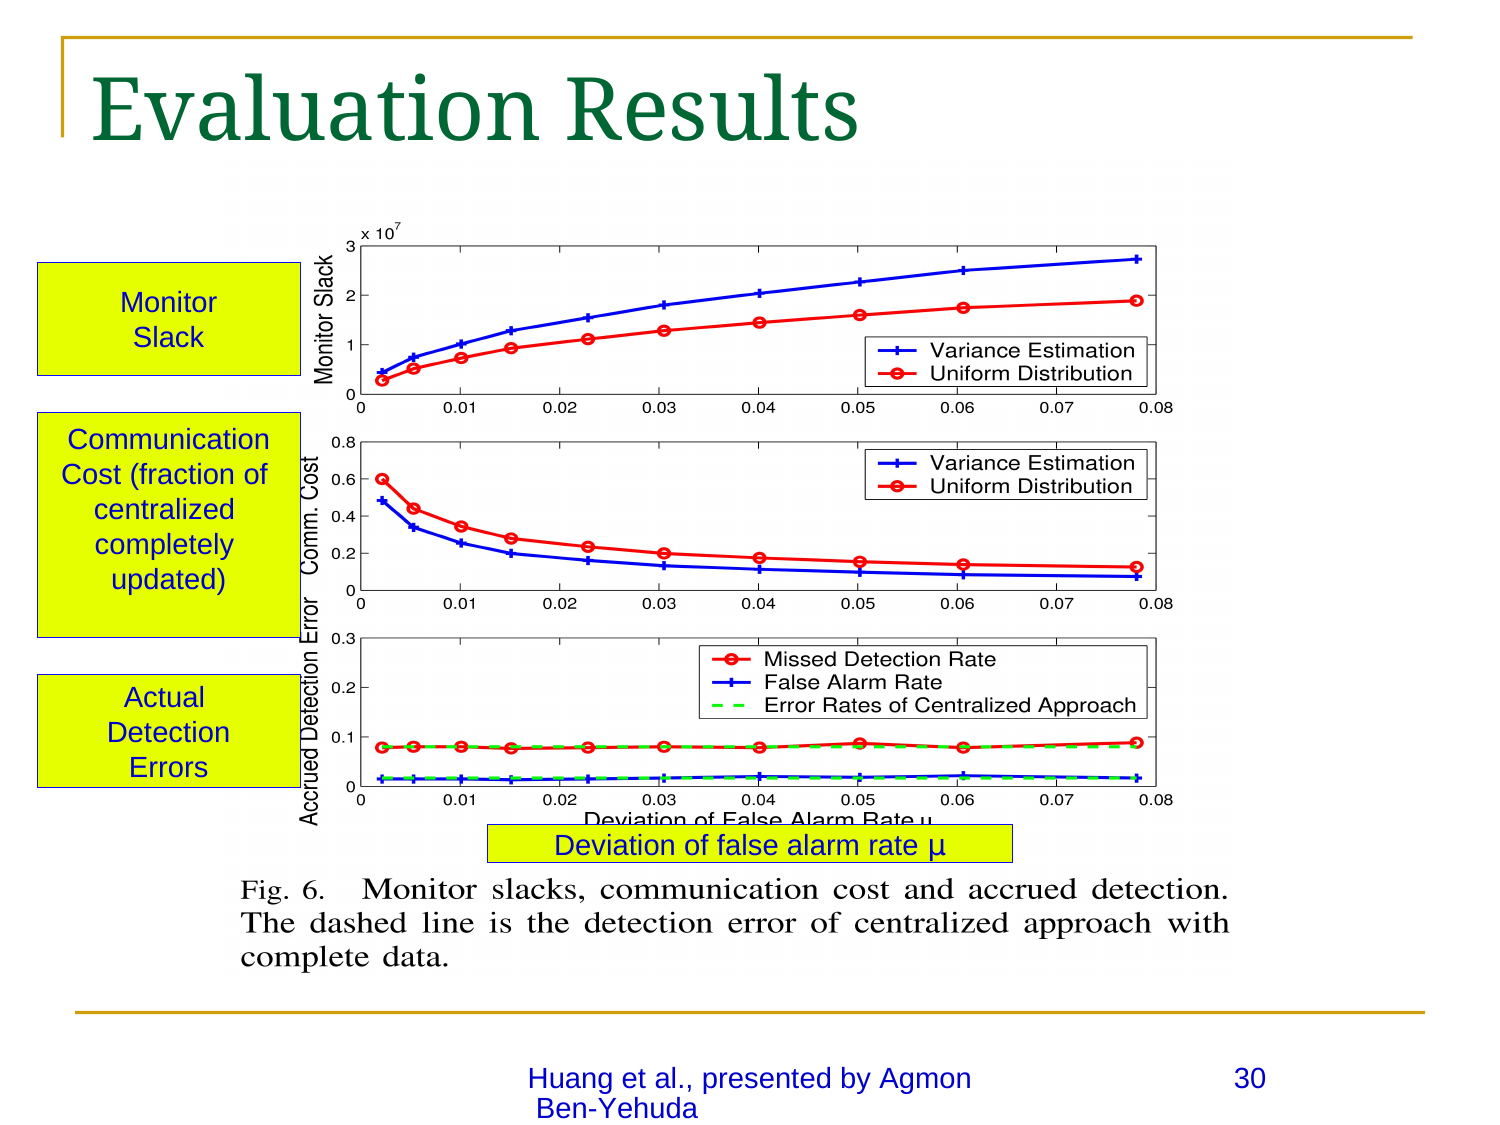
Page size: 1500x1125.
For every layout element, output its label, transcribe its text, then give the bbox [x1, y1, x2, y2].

picture [223, 156, 1236, 982]
text_box Communication Cost (fraction of centralized completely updated) [37, 412, 301, 638]
text_box Deviation of false alarm rate μ [487, 824, 1013, 863]
title Evaluation Results [75, 45, 1426, 287]
text_box Actual Detection Errors [37, 674, 301, 788]
text_box Monitor Slack [37, 262, 301, 376]
